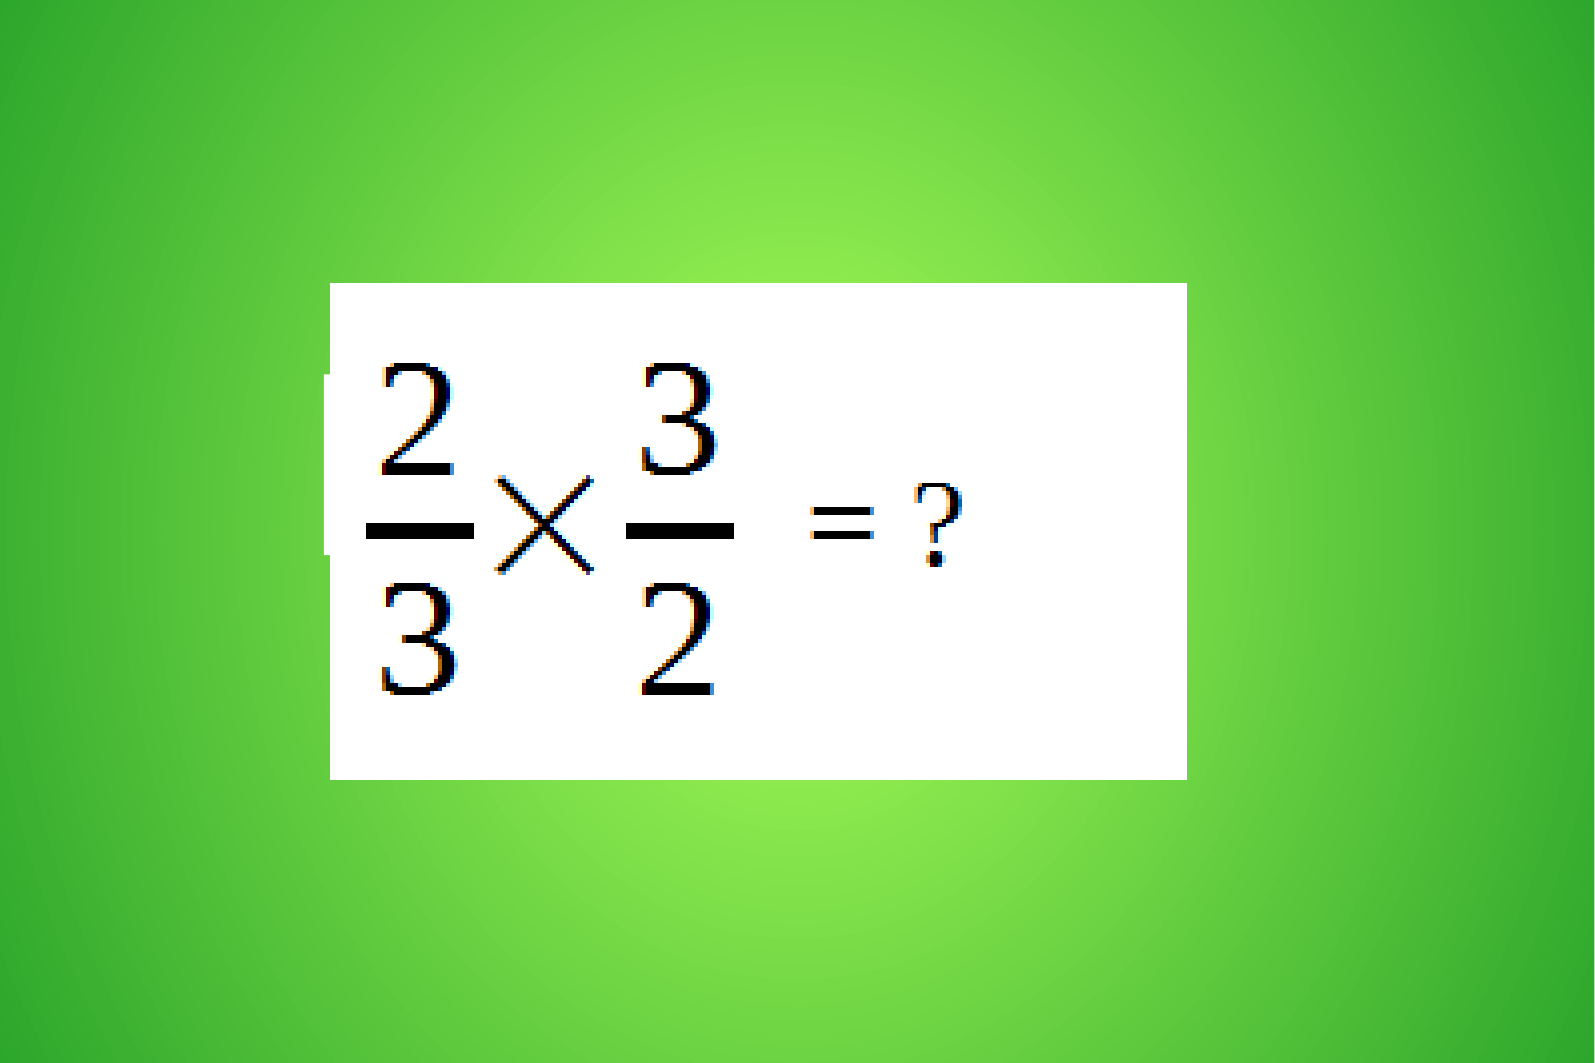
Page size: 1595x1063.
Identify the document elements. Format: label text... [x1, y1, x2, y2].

text_box Ici, tu vas coller ton texte. Le cadre s'adaptera. [323, 374, 330, 556]
picture [0, 0, 1595, 1063]
